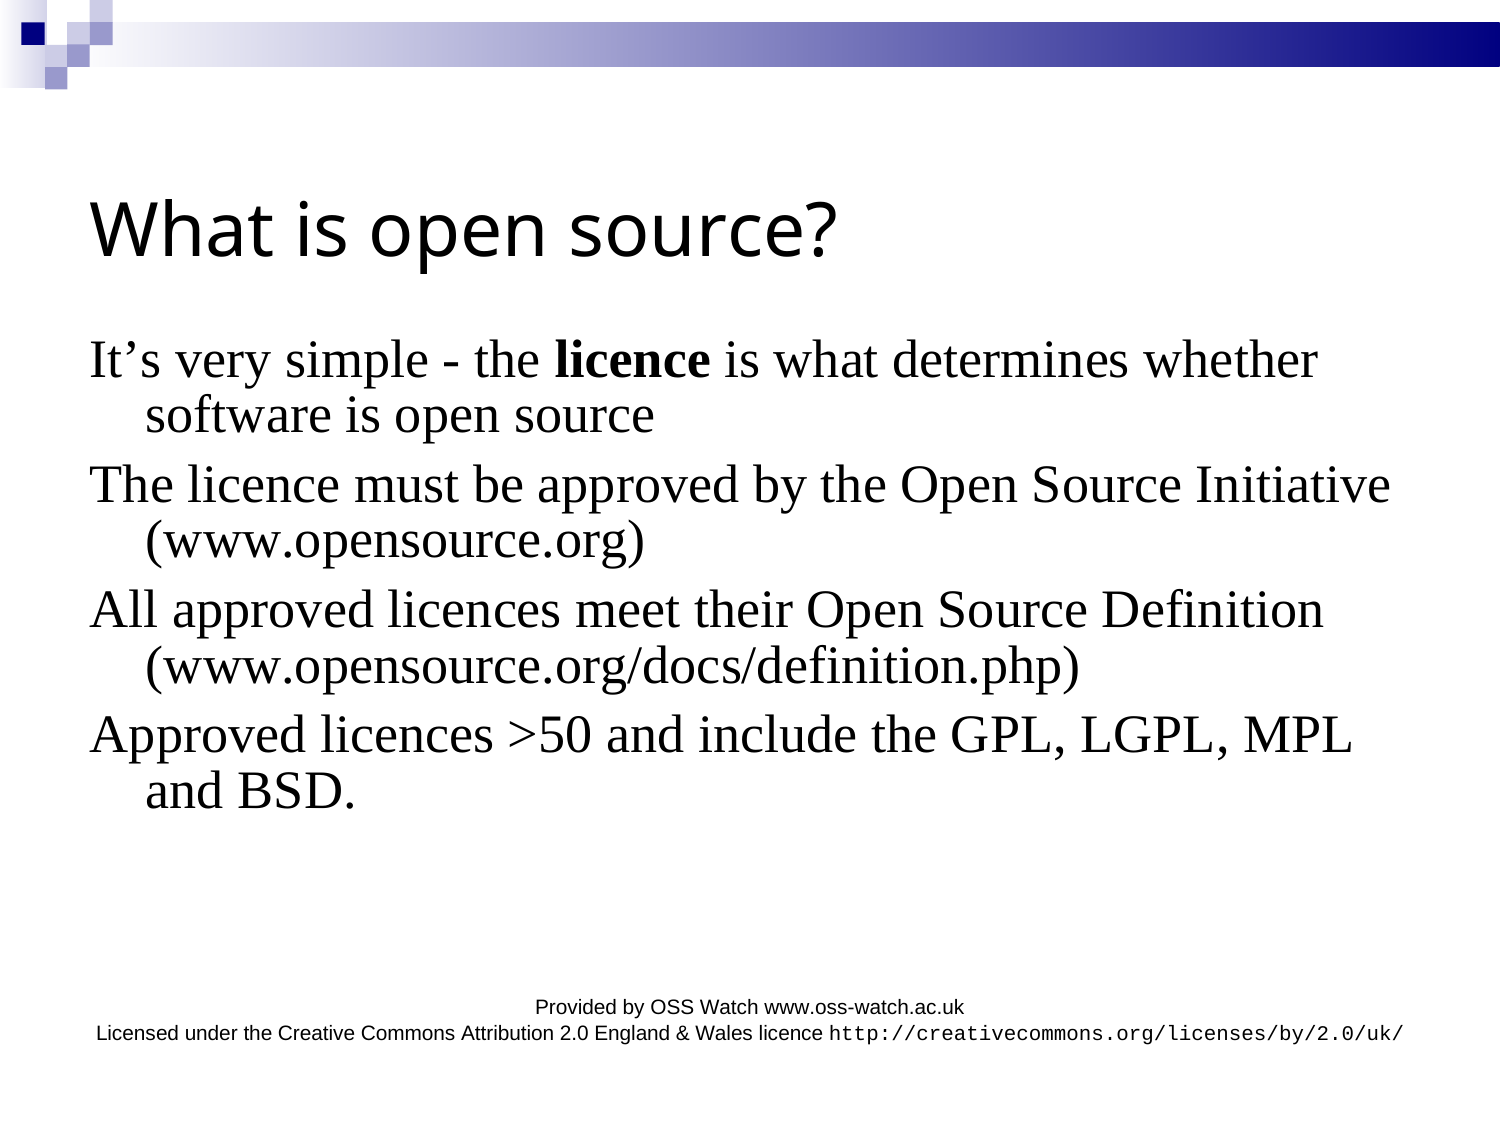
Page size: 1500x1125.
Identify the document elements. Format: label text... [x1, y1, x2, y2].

list It’s very simple - the licence is what determines whether software is open source The licence must be approved by the Open Source Initiative (www.opensource.org) All approved licences meet their Open Source Definition (www.opensource.org/docs/definition.php) Approved licences >50 and include the GPL, LGPL, MPL and BSD. [75, 324, 1426, 867]
title What is open source? [75, 148, 1426, 289]
